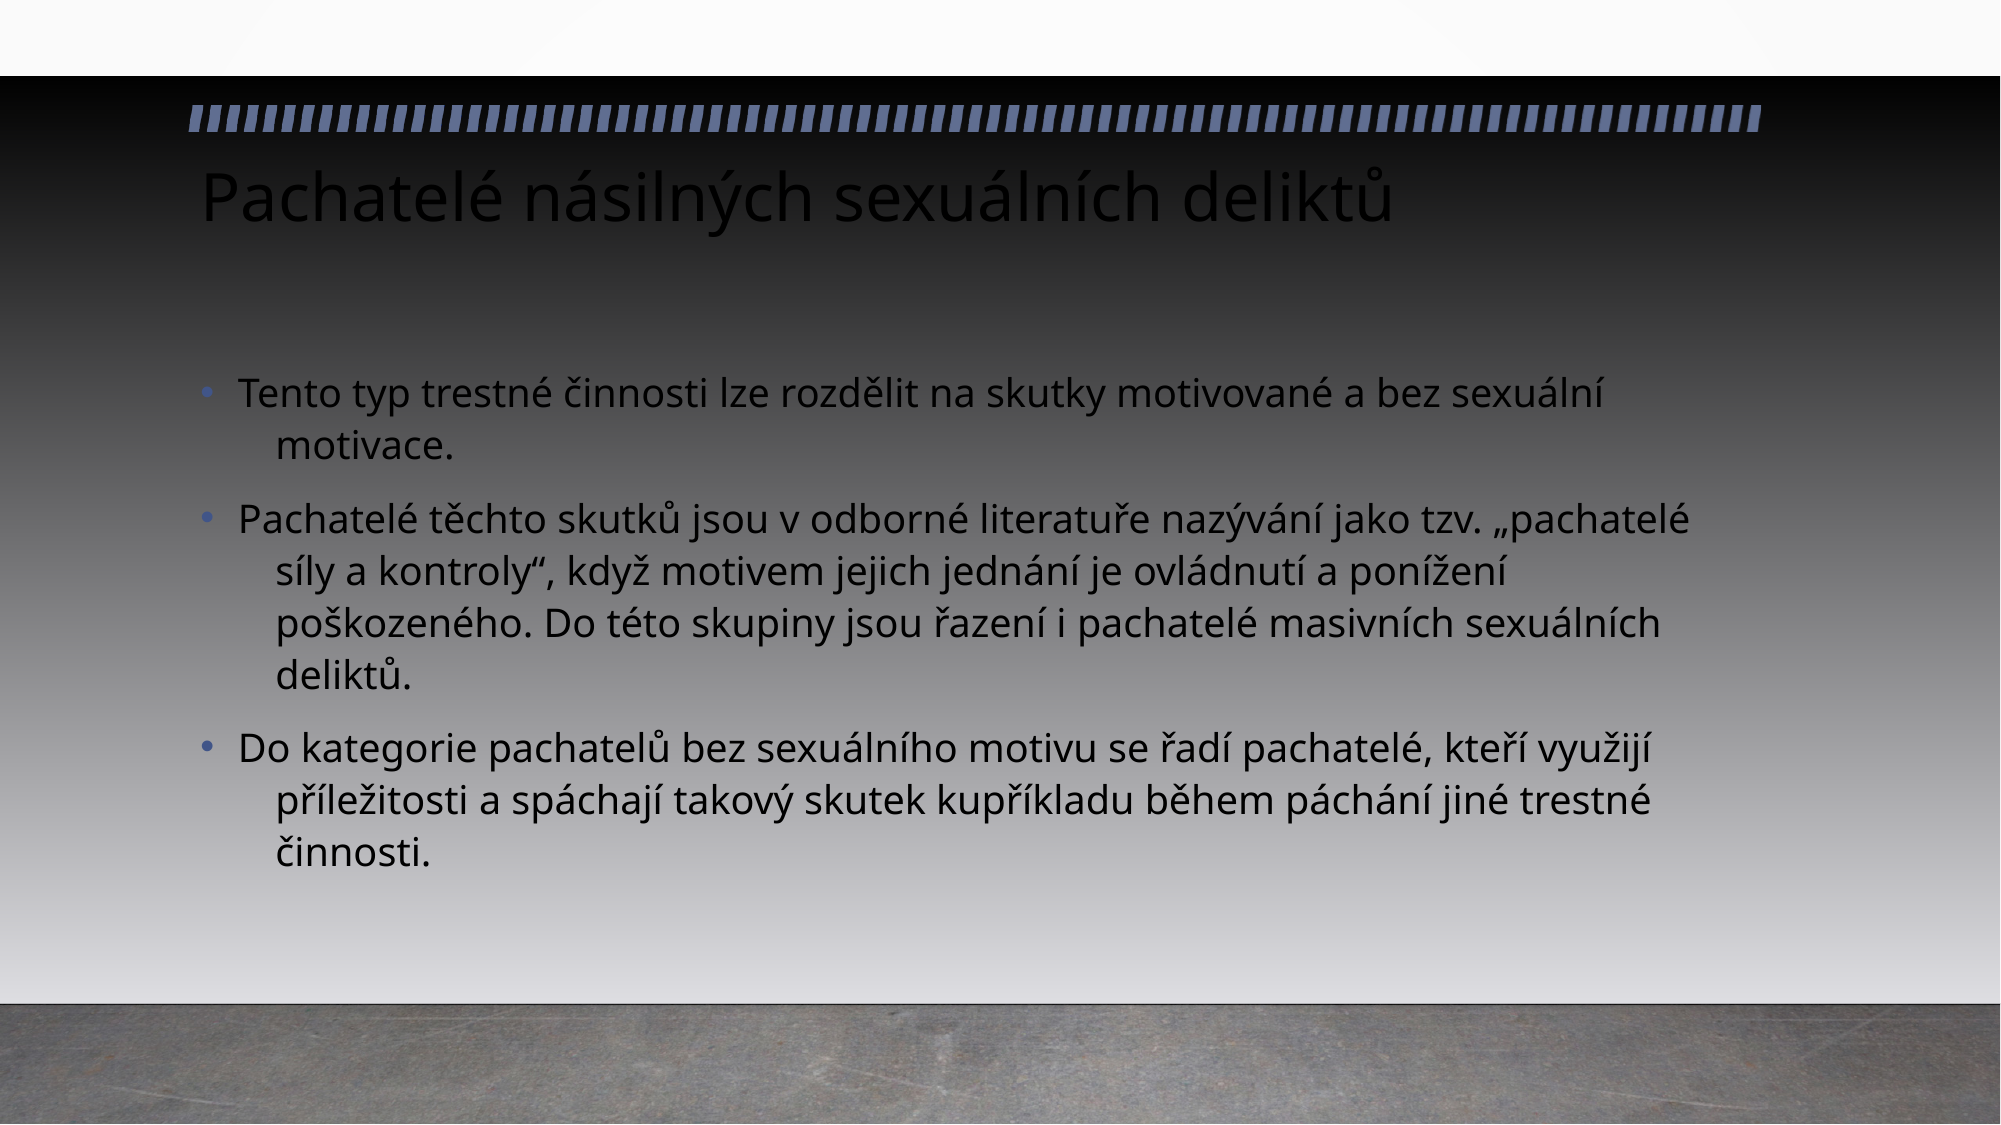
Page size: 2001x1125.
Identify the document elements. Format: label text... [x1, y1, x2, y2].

list Tento typ trestné činnosti lze rozdělit na skutky motivované a bez sexuální motivace. Pachatelé těchto skutků jsou v odborné literatuře nazývání jako tzv. „pachatelé síly a kontroly“, když motivem jejich jednání je ovládnutí a ponížení poškozeného. Do této skupiny jsou řazení i pachatelé masivních sexuálních deliktů. Do kategorie pachatelů bez sexuálního motivu se řadí pachatelé, kteří využijí příležitosti a spáchají takový skutek kupříkladu během páchání jiné trestné činnosti. [185, 356, 1761, 897]
title Pachatelé násilných sexuálních deliktů [185, 156, 1761, 329]
